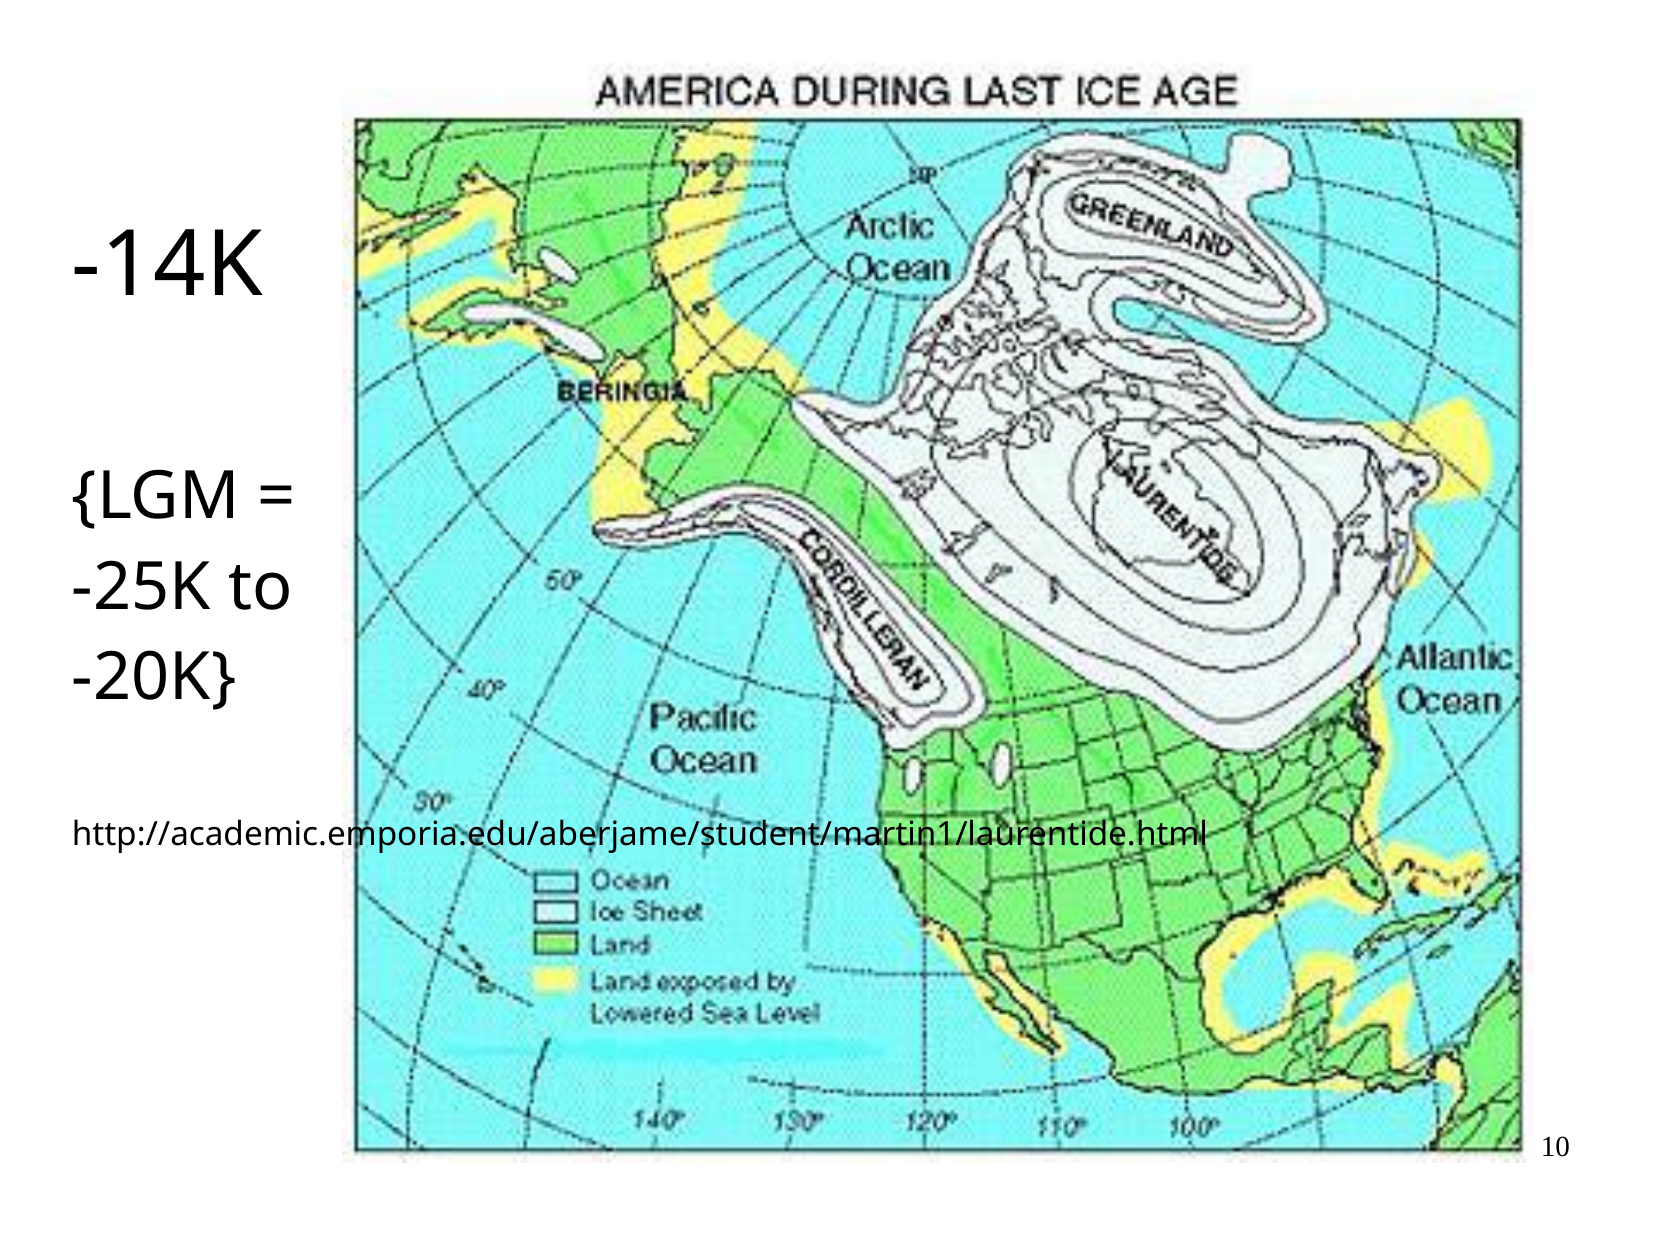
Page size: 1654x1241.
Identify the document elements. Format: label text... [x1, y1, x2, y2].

picture [490, 829, 500, 843]
picture [342, 37, 1534, 232]
title -14K {LGM = -25K to -20K} http://academic.emporia.edu/aberjame/student/martin1/laurentide.html [71, 232, 1560, 821]
picture [563, 829, 573, 843]
picture [753, 829, 763, 843]
picture [1092, 829, 1102, 843]
picture [342, 821, 1534, 1163]
